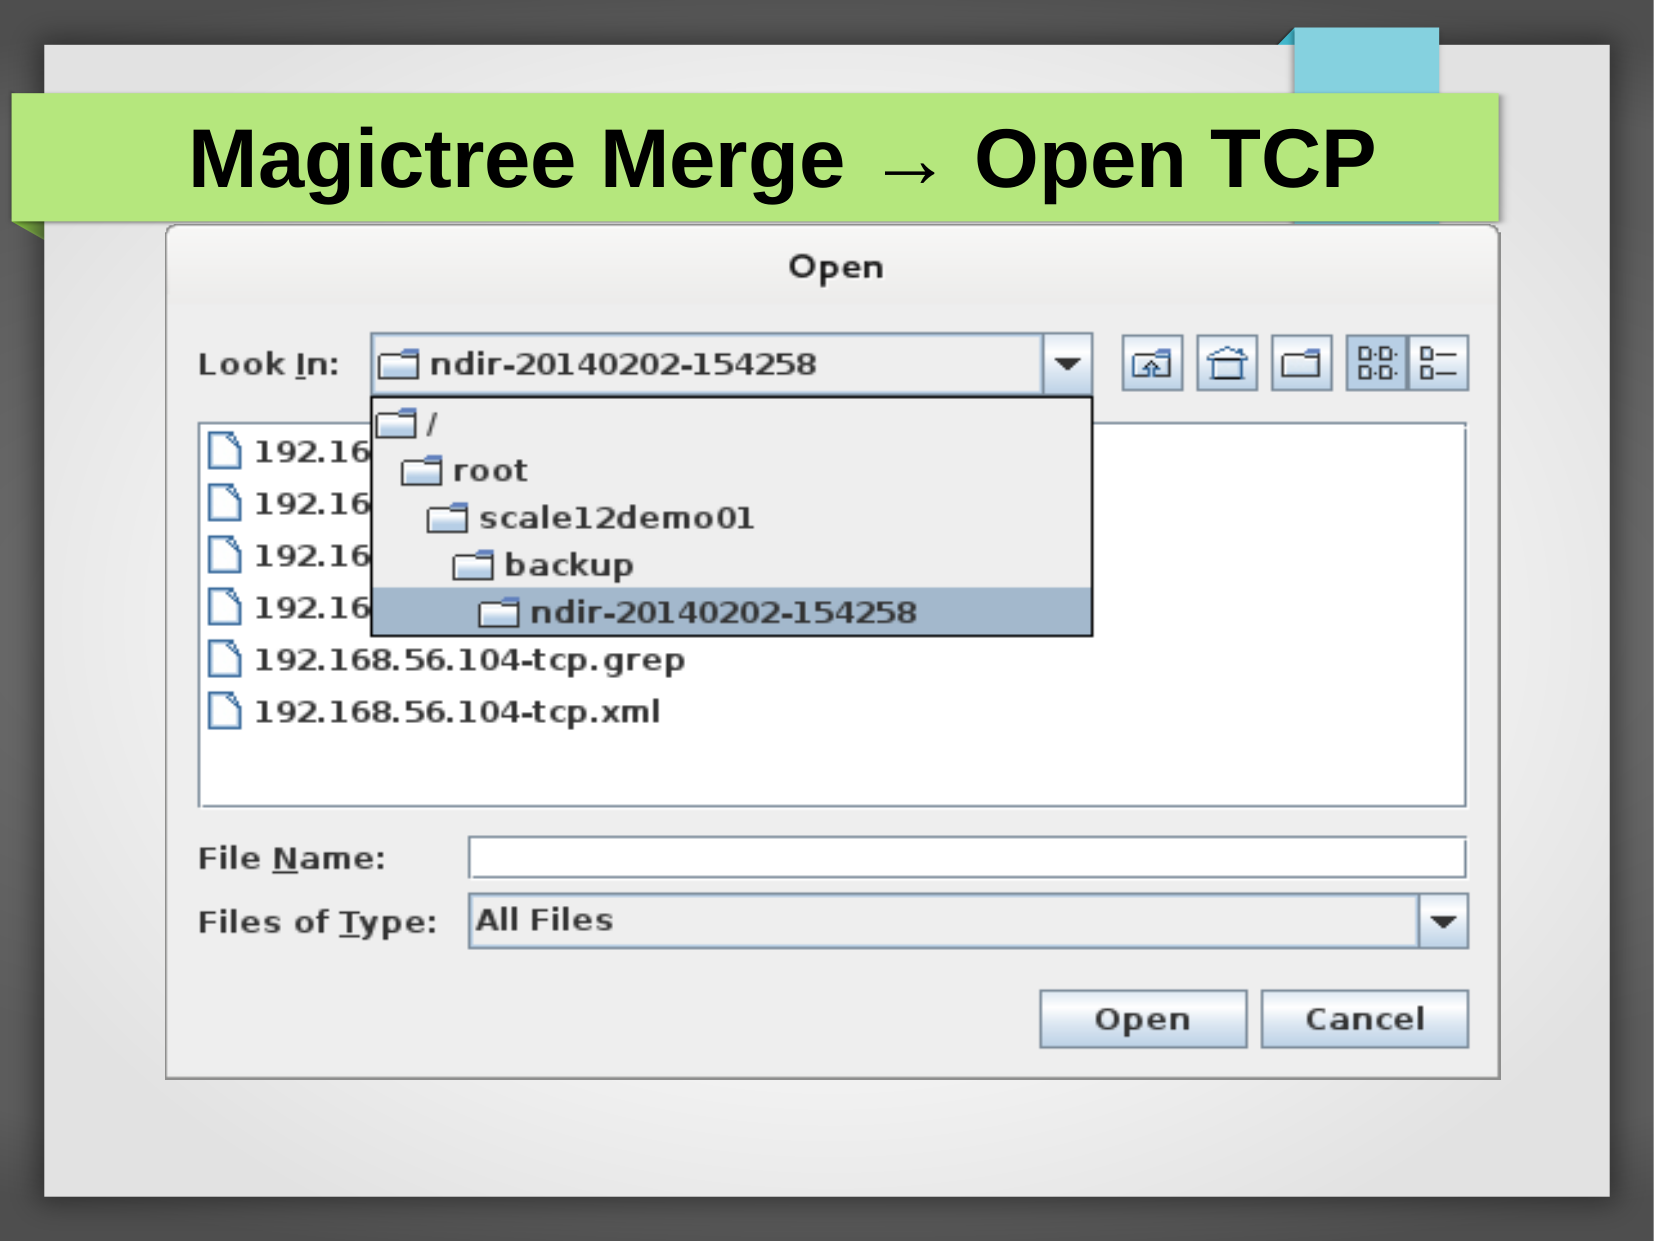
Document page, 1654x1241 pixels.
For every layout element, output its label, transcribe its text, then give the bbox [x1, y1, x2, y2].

picture [0, 0, 1654, 1241]
text_box Magictree Merge → Open TCP [174, 105, 1415, 213]
